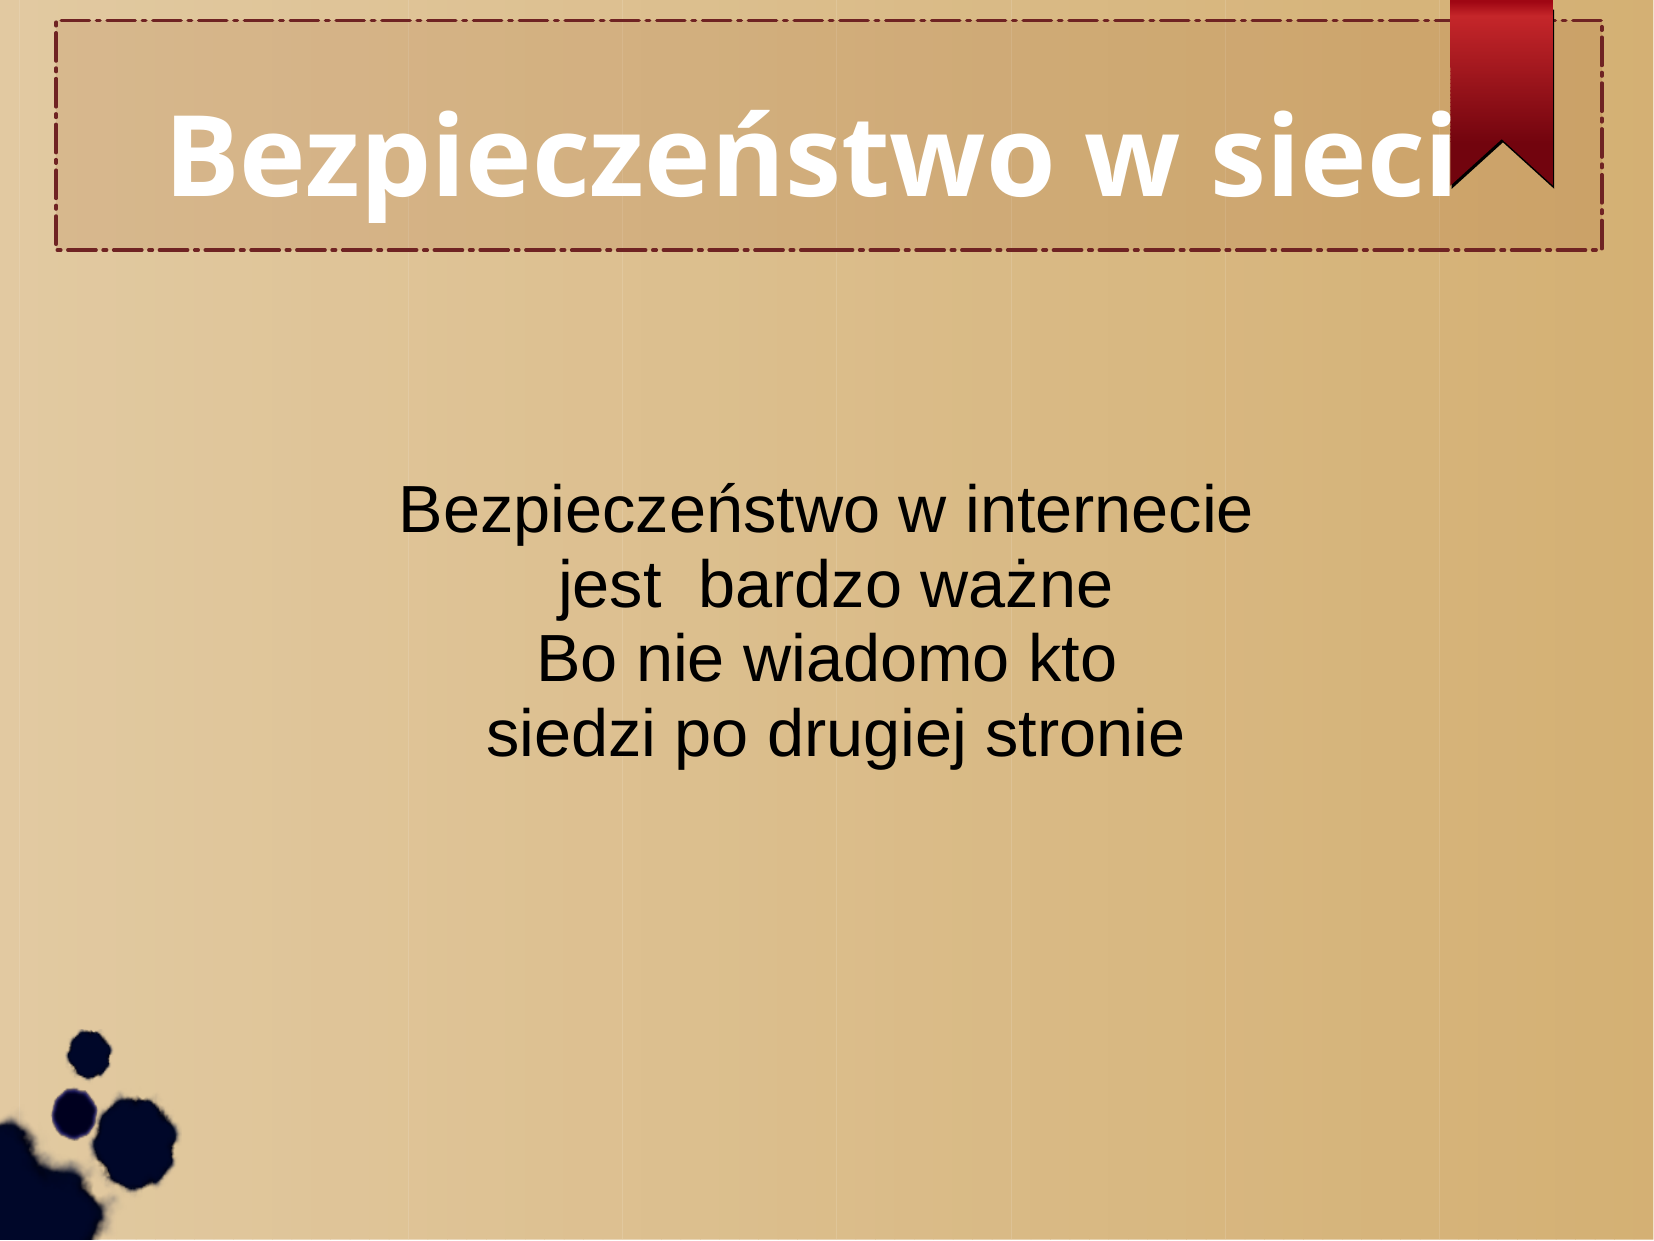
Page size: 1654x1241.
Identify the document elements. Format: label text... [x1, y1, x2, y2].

title Bezpieczeństwo w sieci [82, 49, 1571, 257]
subtitle Bezpieczeństwo w internecie jest bardzo ważne Bo nie wiadomo kto siedzi po drugiej stronie [82, 299, 1571, 1019]
